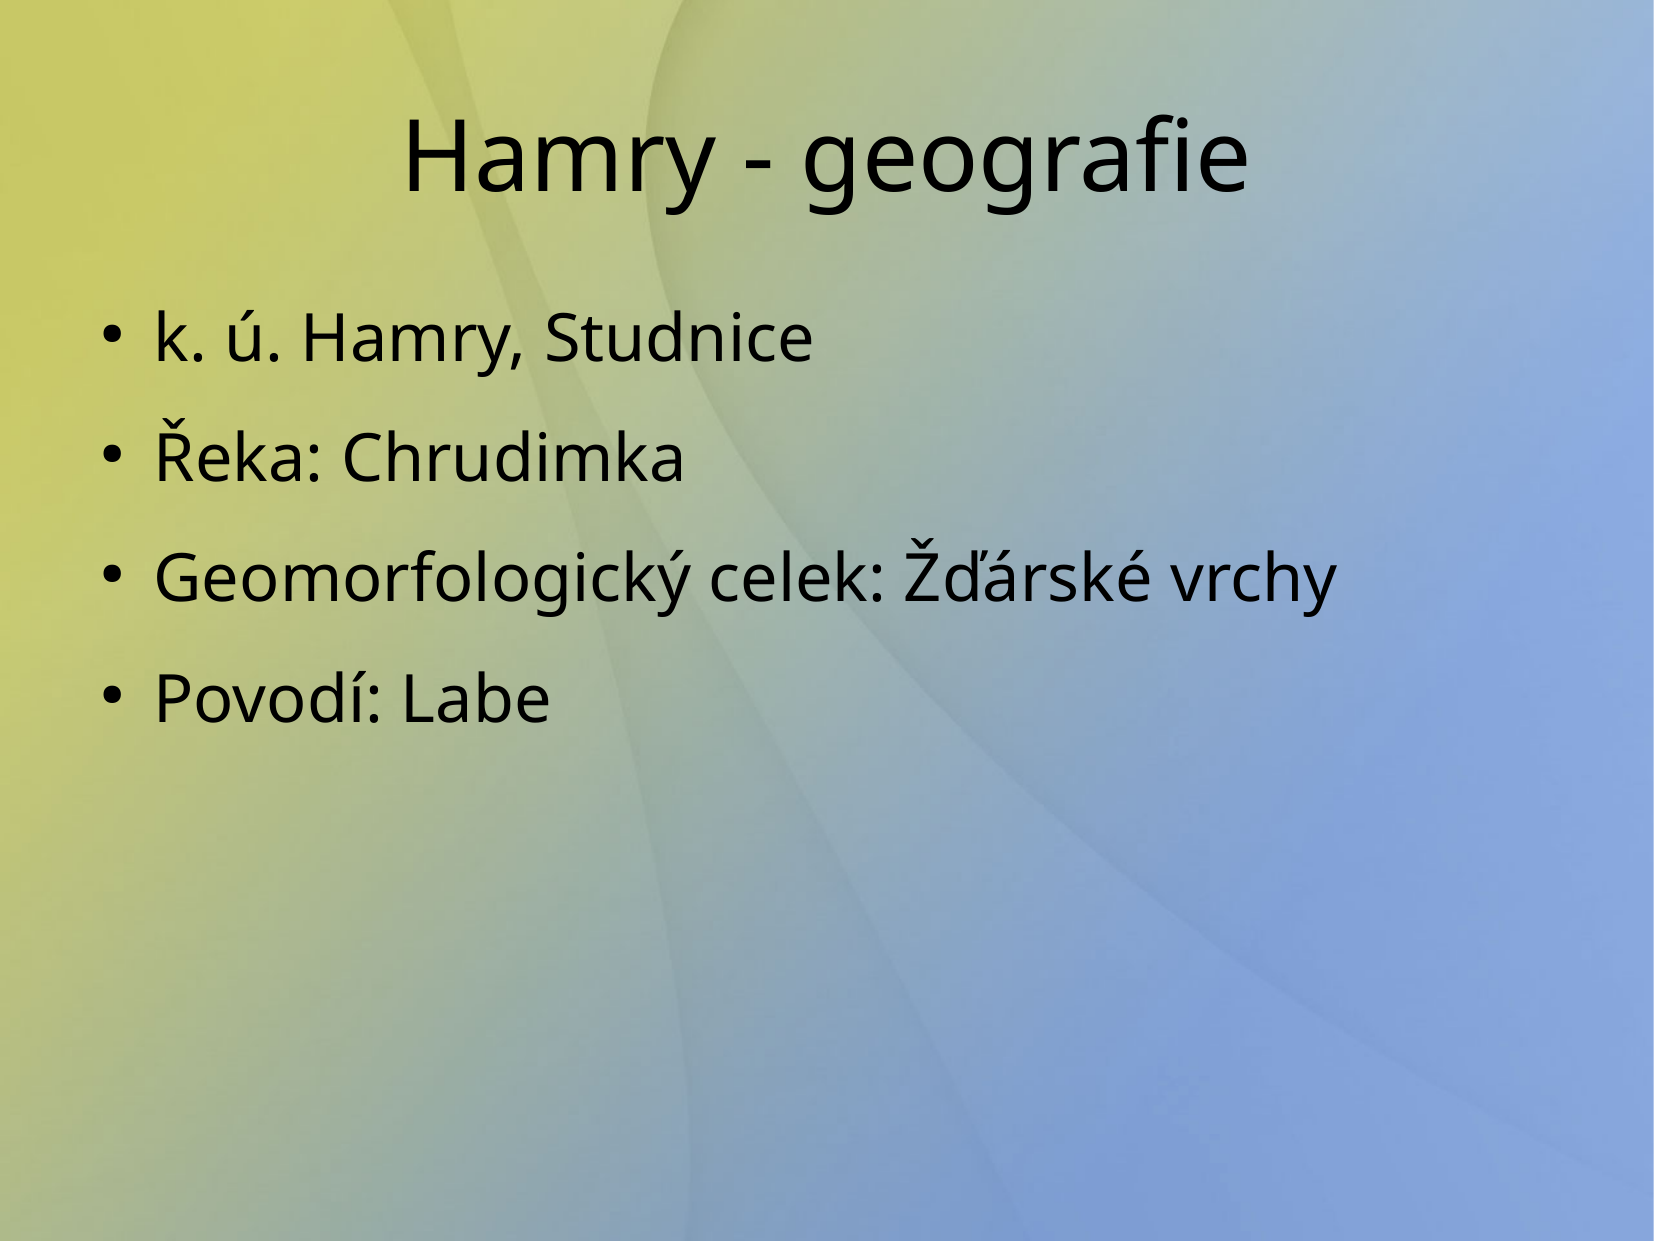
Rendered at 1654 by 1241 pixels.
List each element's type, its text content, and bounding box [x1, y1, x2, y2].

title Hamry - geografie [82, 49, 1571, 257]
list k. ú. Hamry, Studnice Řeka: Chrudimka Geomorfologický celek: Žďárské vrchy Povodí: Labe [82, 290, 1571, 1109]
picture [0, 0, 1654, 1241]
